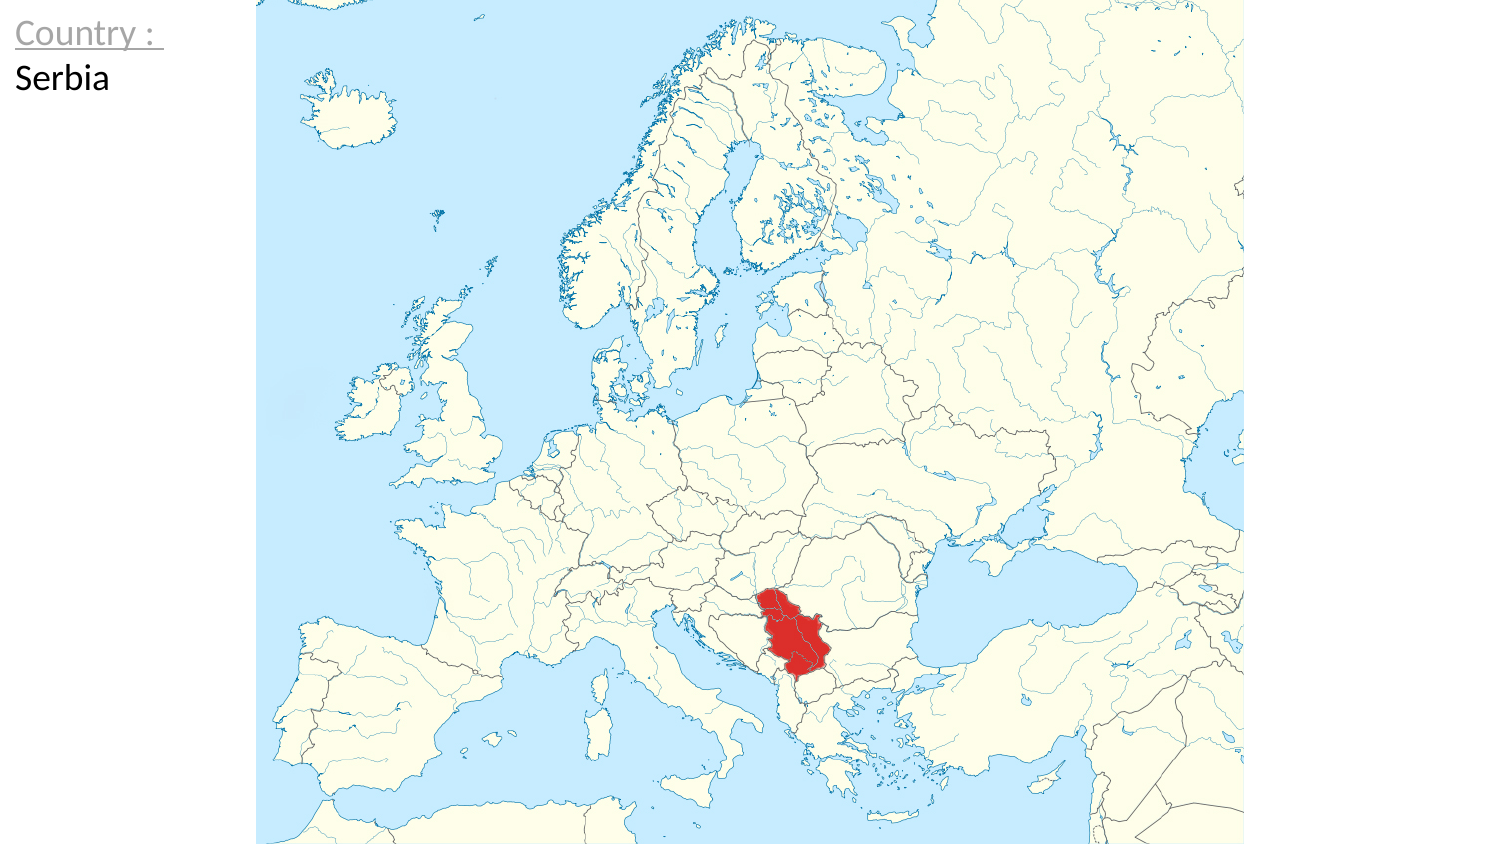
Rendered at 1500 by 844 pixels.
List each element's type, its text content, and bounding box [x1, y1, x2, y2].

text_box Country : Serbia [0, 0, 256, 295]
picture [256, 0, 1244, 844]
